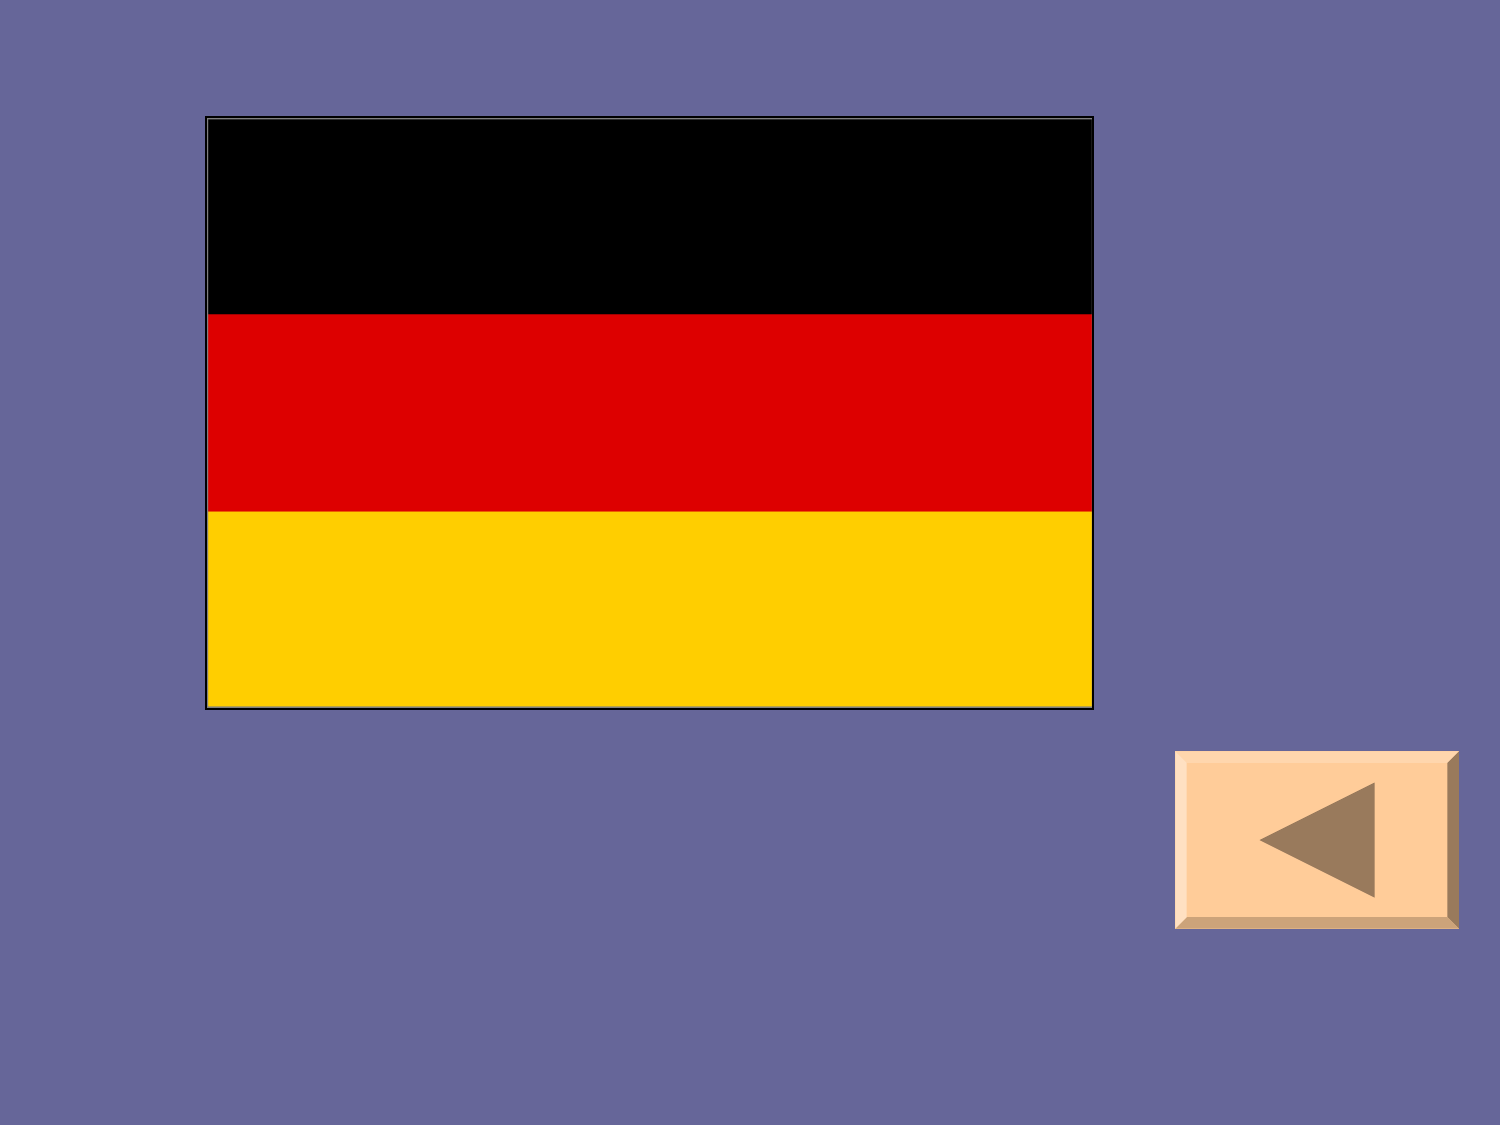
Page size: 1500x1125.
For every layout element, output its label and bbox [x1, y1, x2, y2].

picture [206, 117, 1093, 709]
text_box [1176, 751, 1459, 929]
